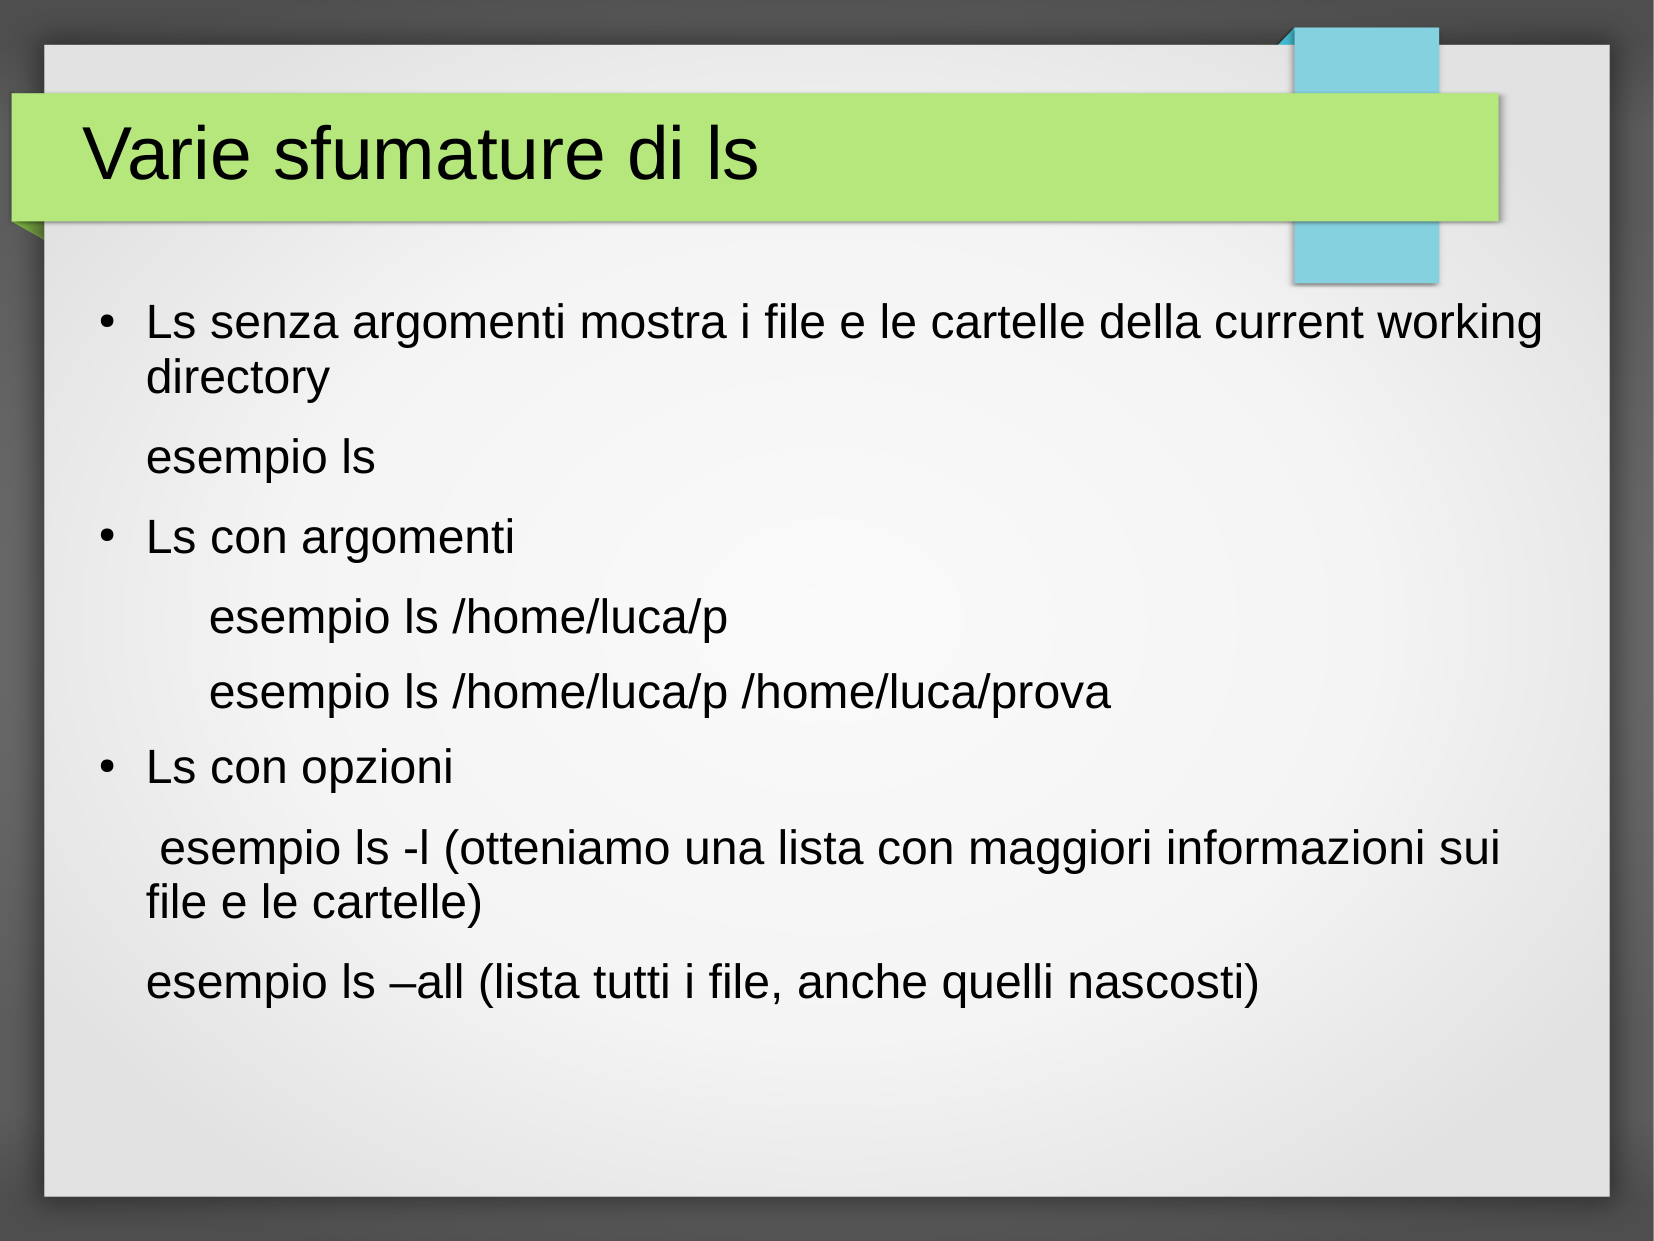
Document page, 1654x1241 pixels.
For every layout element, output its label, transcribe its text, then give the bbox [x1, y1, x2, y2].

picture [0, 0, 1654, 1241]
list Ls senza argomenti mostra i file e le cartelle della current working directory esempio ls Ls con argomenti esempio ls /home/luca/p esempio ls /home/luca/p /home/luca/prova Ls con opzioni esempio ls -l (otteniamo una lista con maggiori informazioni sui file e le cartelle) esempio ls –all (lista tutti i file, anche quelli nascosti) [82, 295, 1571, 1015]
title Varie sfumature di ls [82, 94, 1264, 213]
